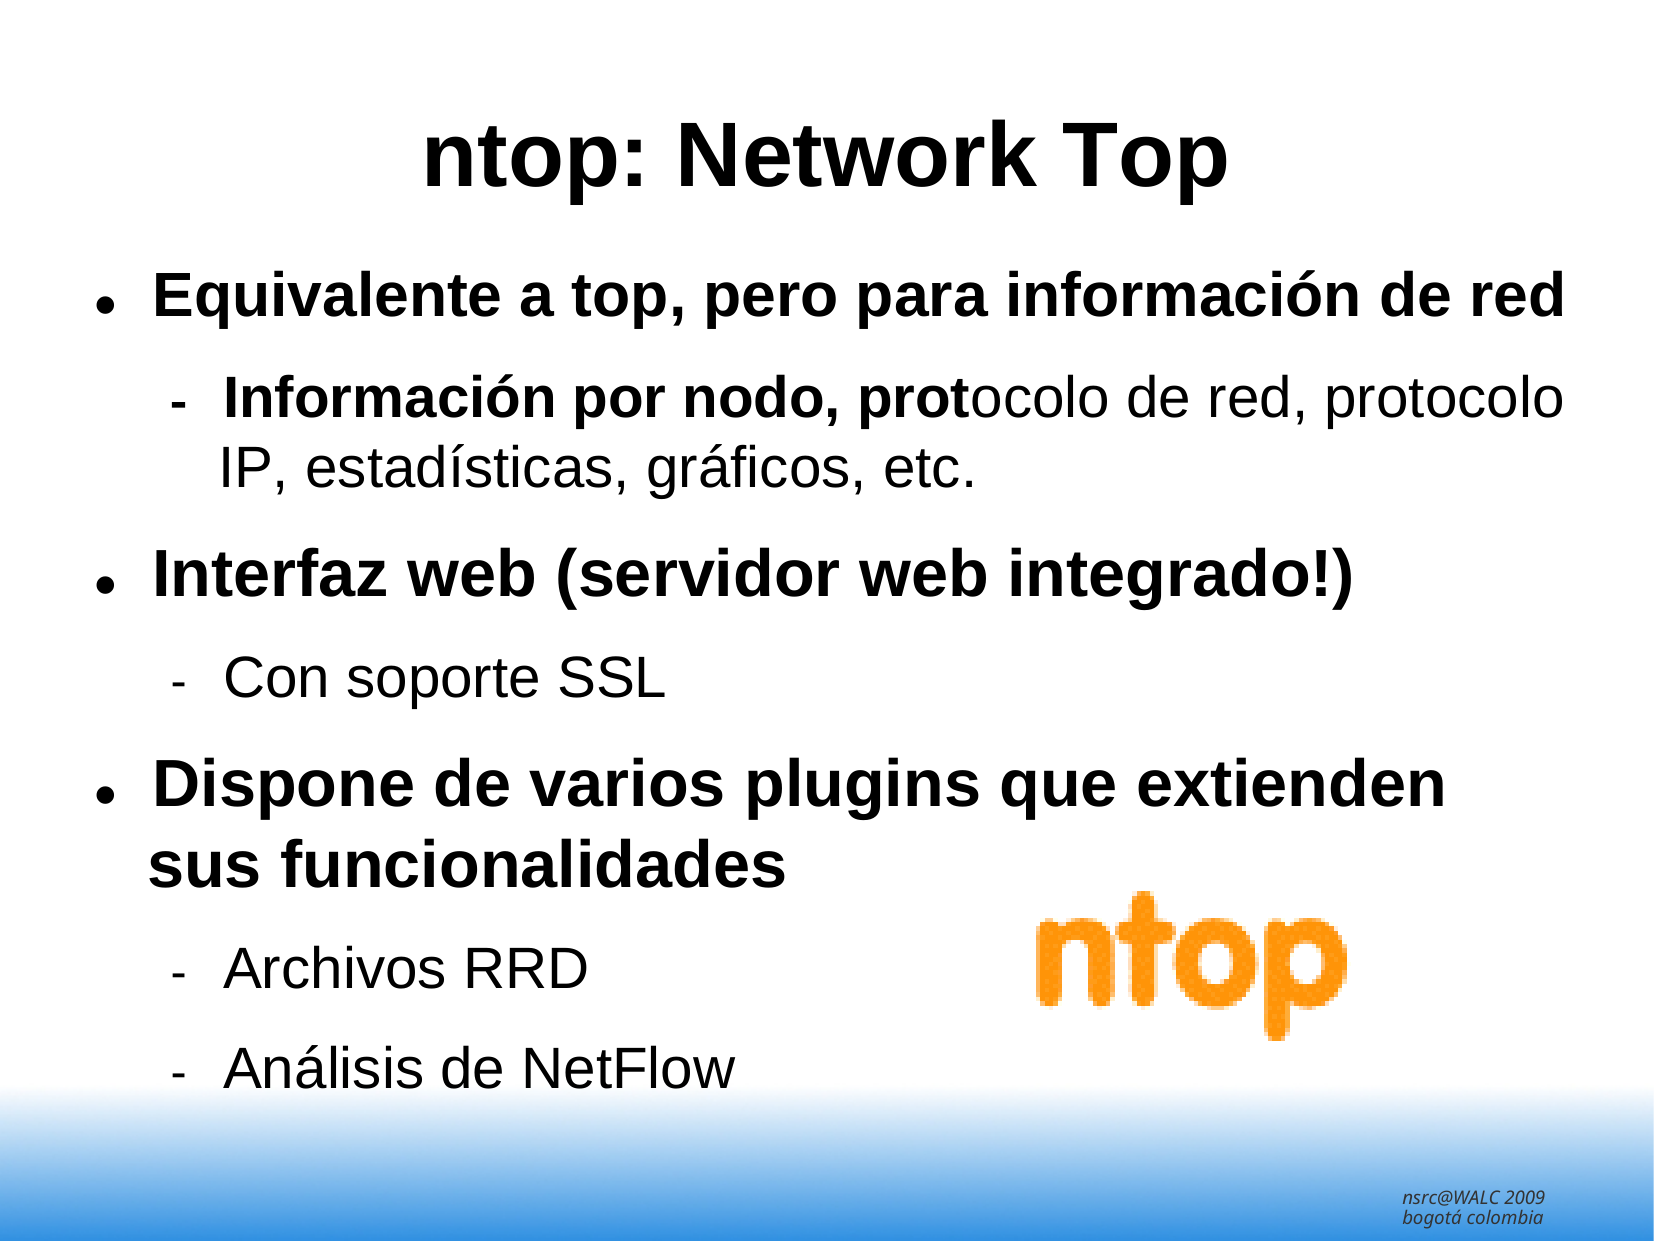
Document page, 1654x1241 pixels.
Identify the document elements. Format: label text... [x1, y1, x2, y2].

title ntop: Network Top [82, 49, 1571, 257]
picture [975, 874, 1654, 1051]
list  Equivalente a top, pero para información de red  Información por nodo, protocolo de red, protocolo IP, estadísticas, gráficos, etc.  Interfaz web (servidor web integrado!)  Con soporte SSL  Dispone de varios plugins que extienden sus funcionalidades  Archivos RRD  Análisis de NetFlow [76, 254, 1570, 1112]
picture [0, 1083, 1654, 1241]
